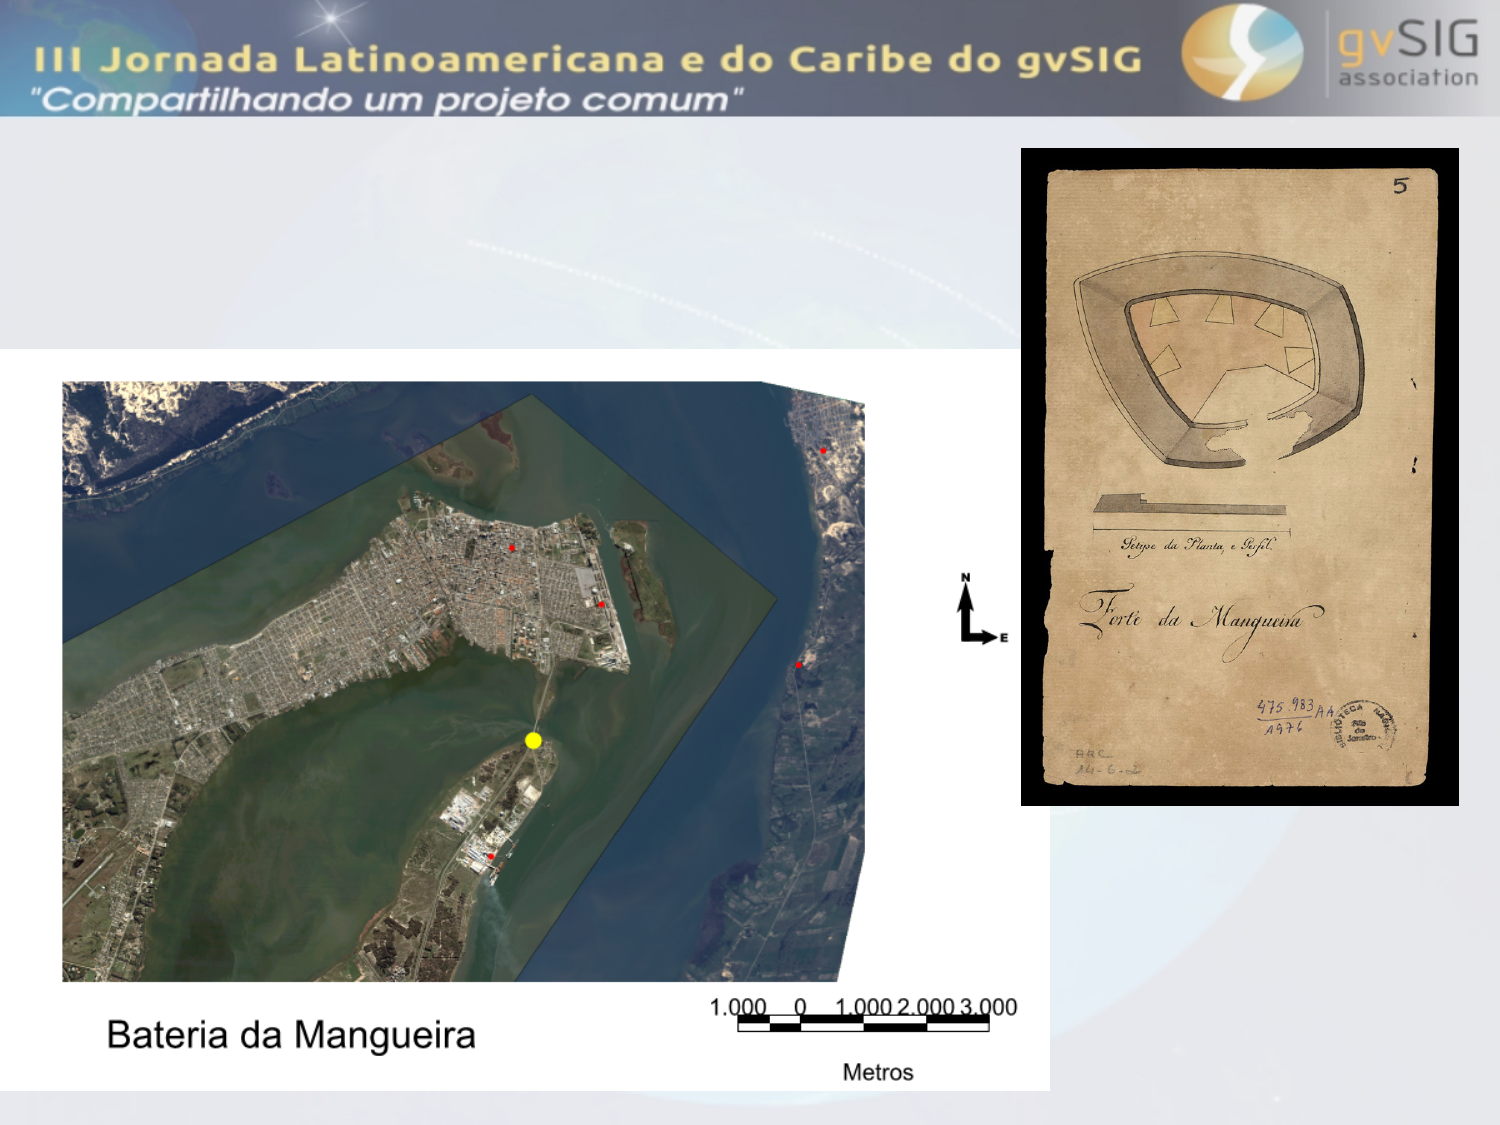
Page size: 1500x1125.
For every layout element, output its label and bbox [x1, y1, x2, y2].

picture [0, 149, 1459, 1092]
